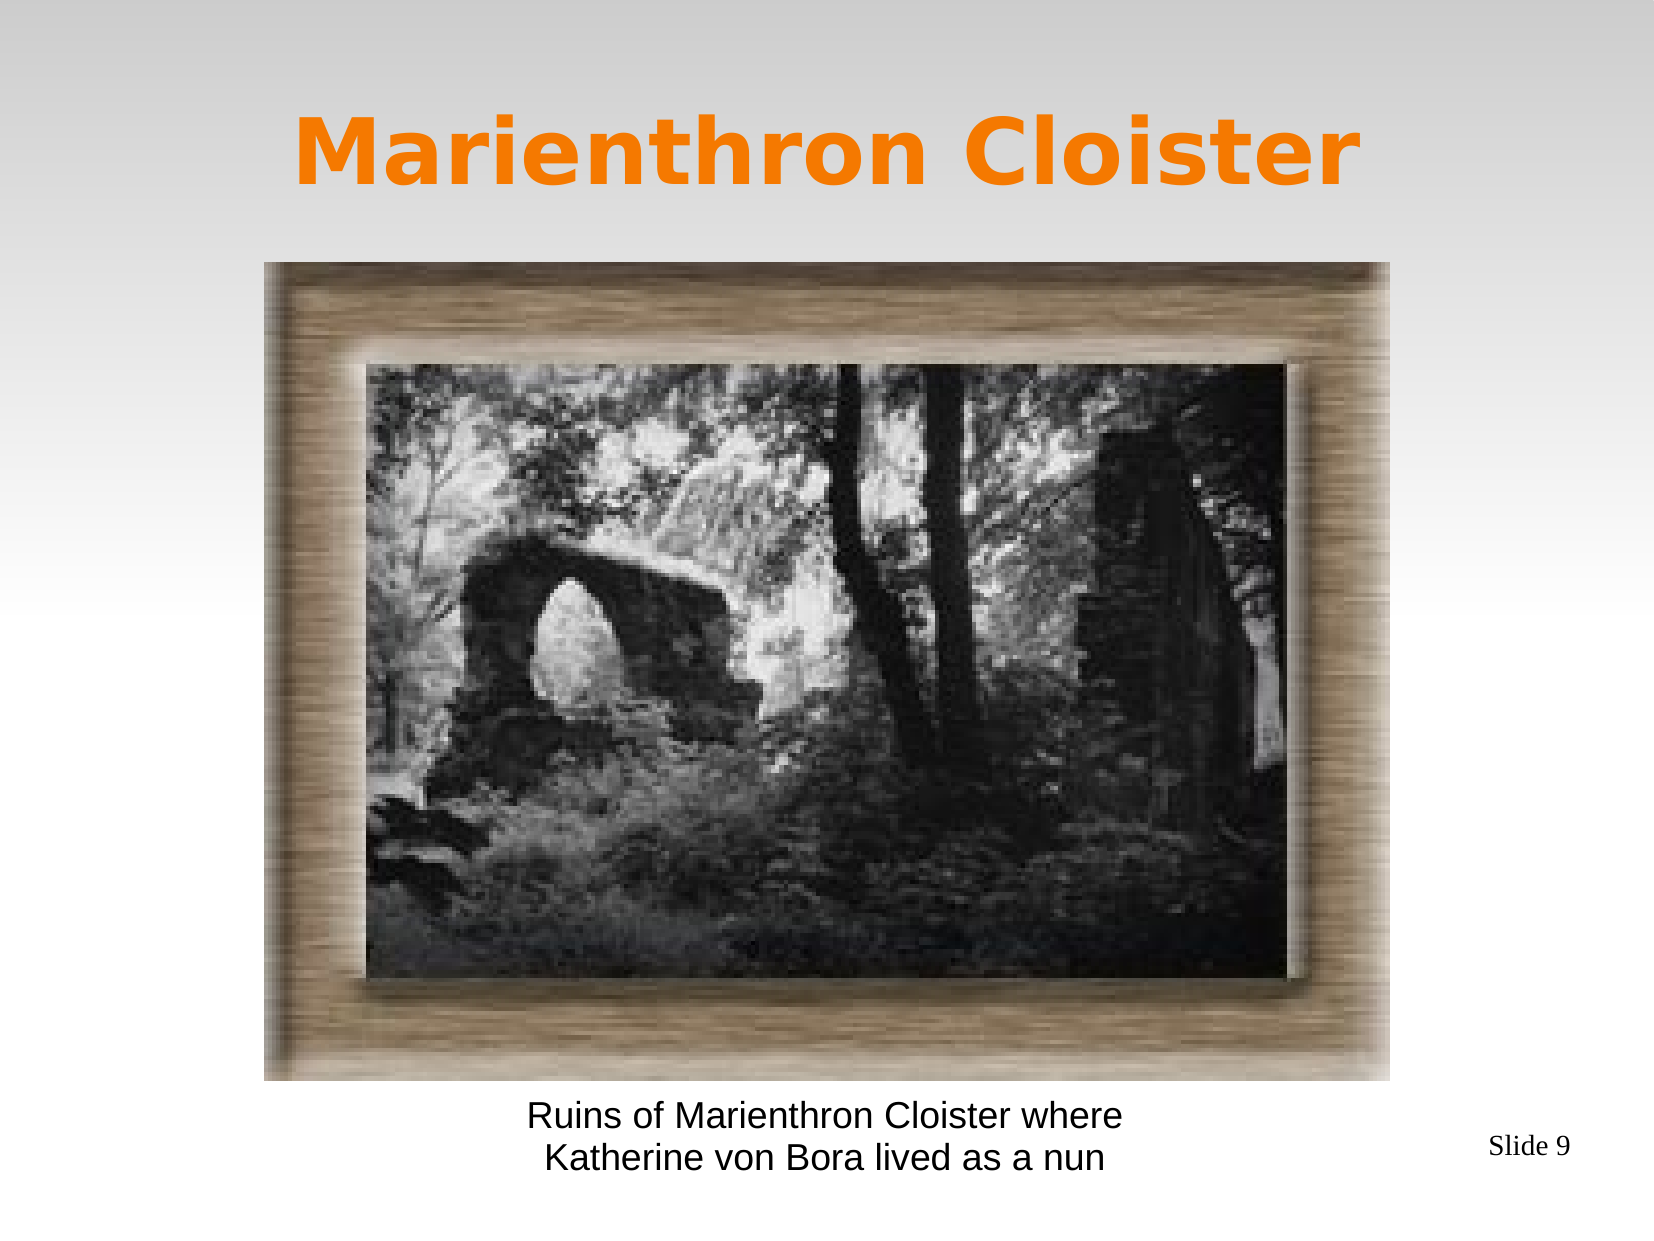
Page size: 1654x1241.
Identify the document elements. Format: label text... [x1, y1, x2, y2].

picture [264, 262, 1390, 1081]
title Marienthron Cloister [82, 49, 1571, 257]
text_box Ruins of Marienthron Cloister where Katherine von Bora lived as a nun [262, 1087, 1388, 1187]
